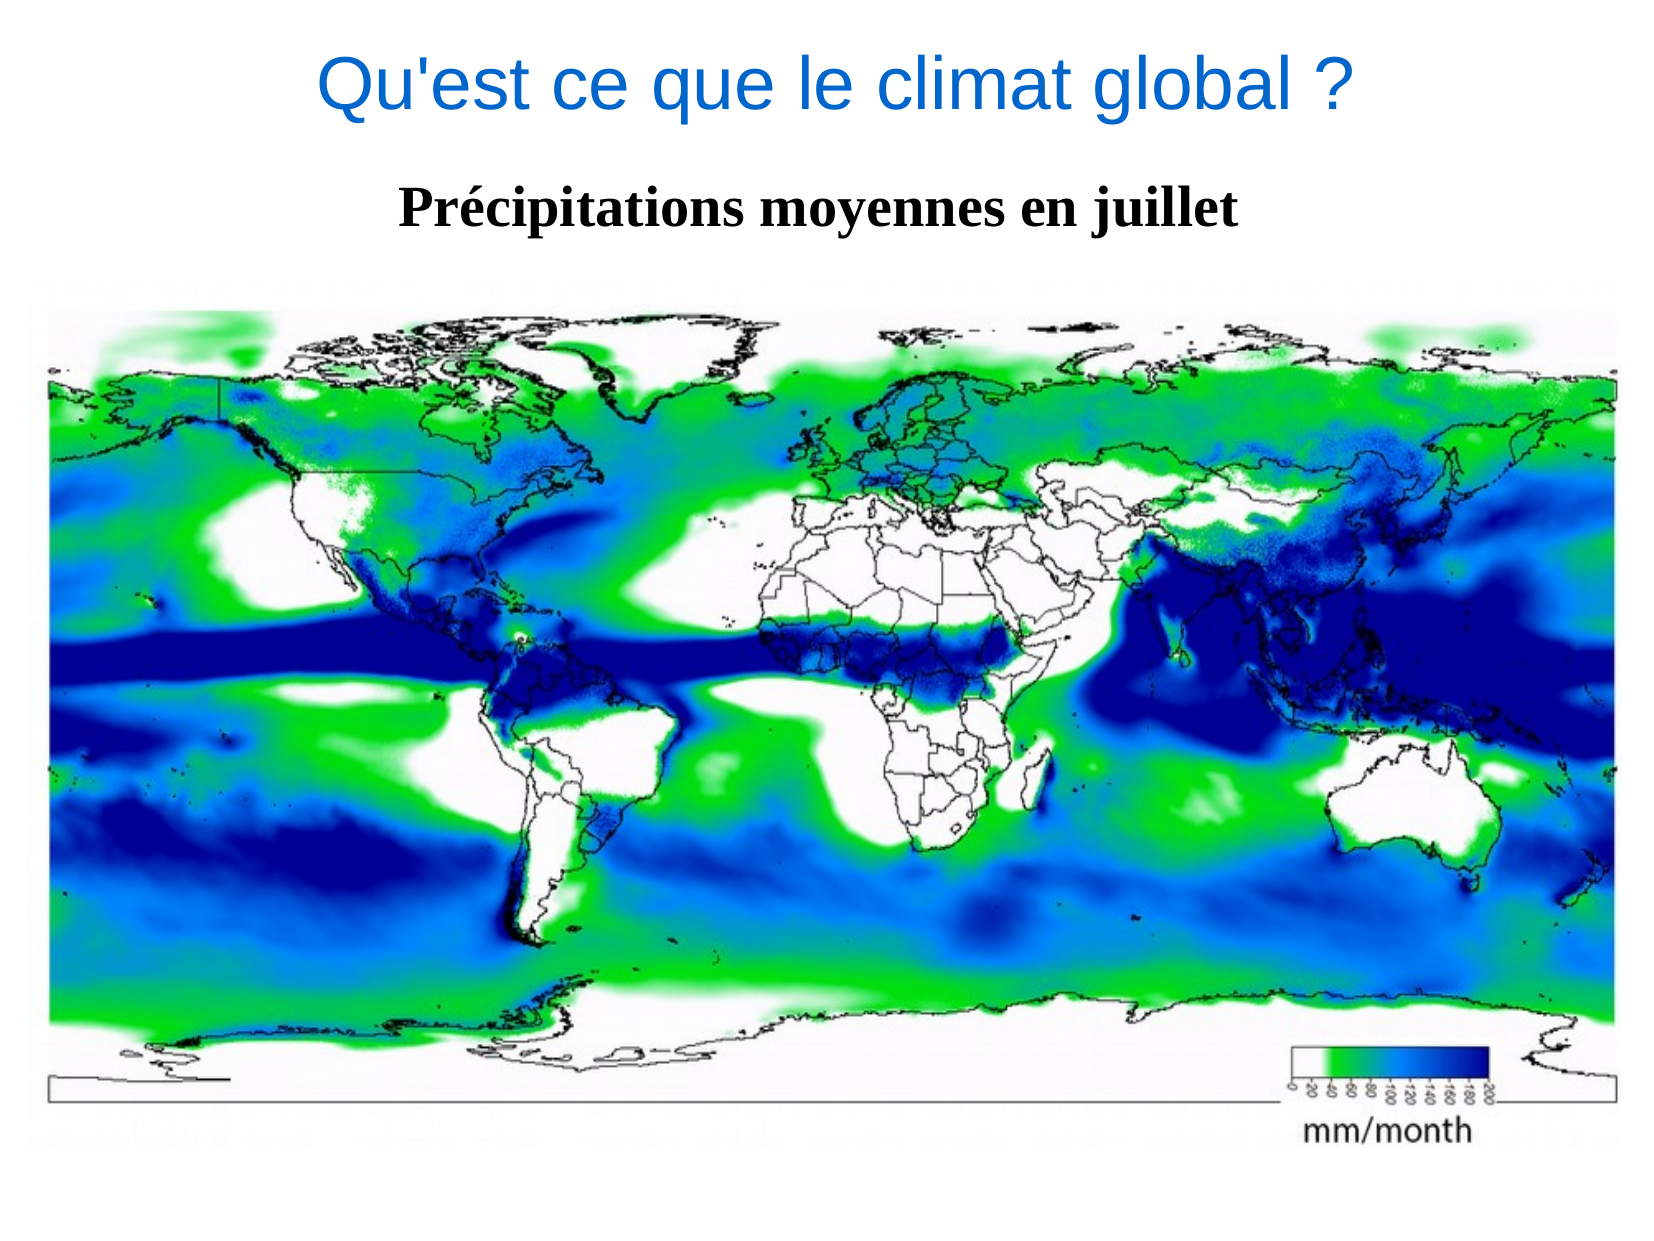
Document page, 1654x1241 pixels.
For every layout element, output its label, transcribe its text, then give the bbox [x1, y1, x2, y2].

text_box Précipitations moyennes en juillet [66, 166, 1586, 247]
picture [26, 285, 1622, 1149]
text_box Qu'est ce que le climat global ? [68, 26, 1605, 127]
